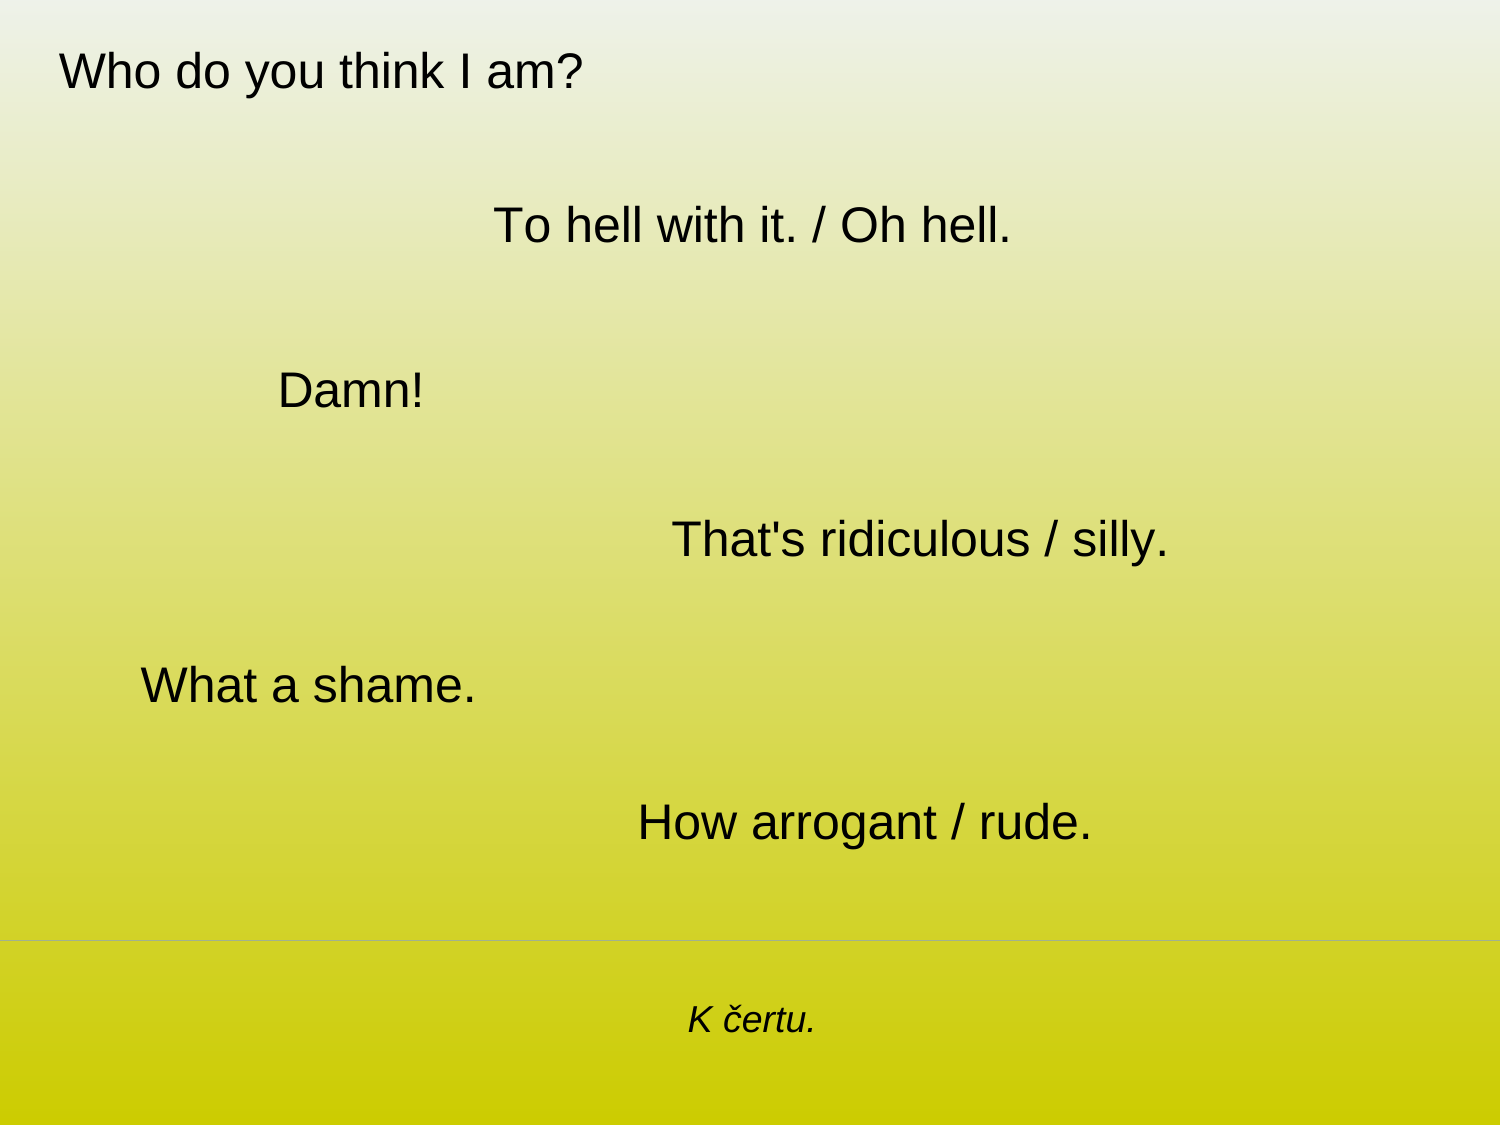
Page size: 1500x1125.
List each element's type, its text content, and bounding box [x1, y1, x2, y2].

text_box That's ridiculous / silly. [656, 498, 1185, 575]
text_box What a shame. [125, 645, 492, 721]
text_box Damn! [262, 349, 440, 426]
text_box K čertu. [672, 987, 832, 1049]
text_box To hell with it. / Oh hell. [478, 184, 1028, 261]
text_box How arrogant / rude. [622, 781, 1109, 858]
text_box Who do you think I am? [43, 30, 600, 107]
